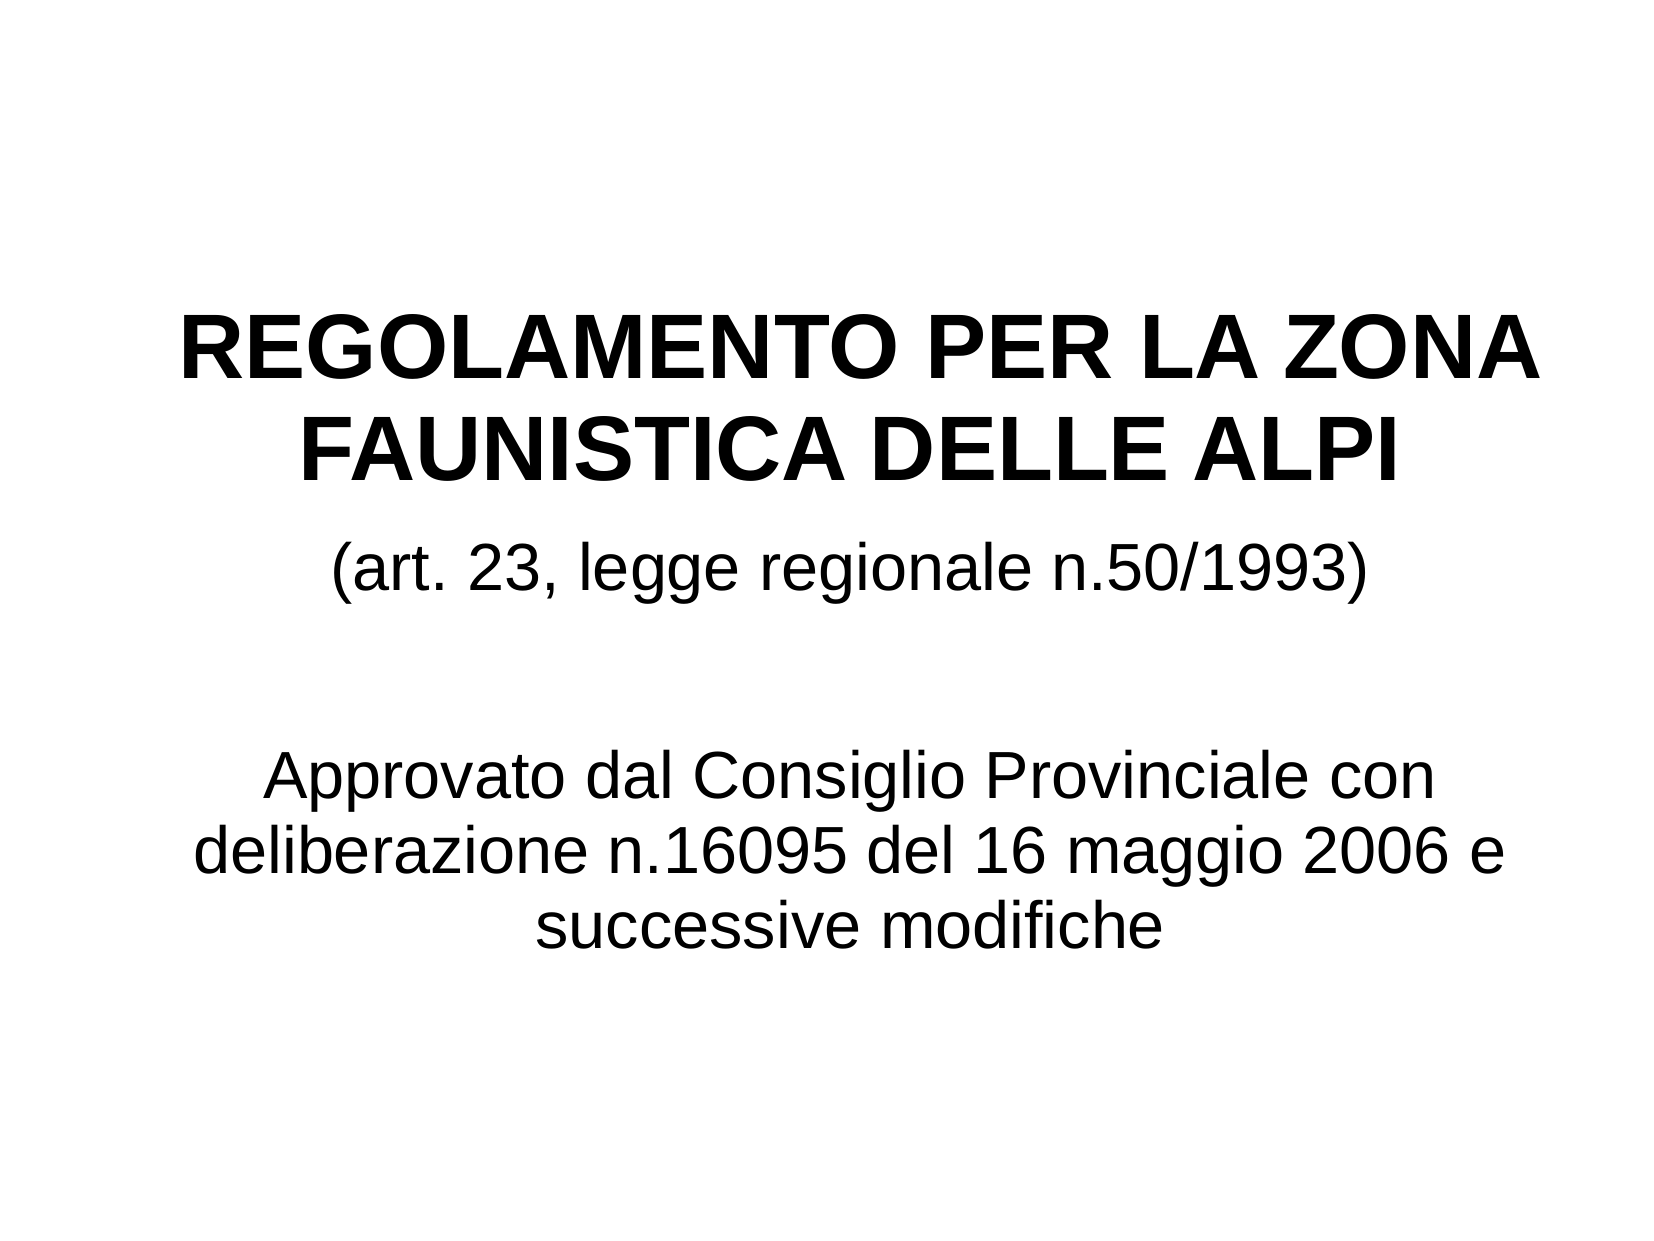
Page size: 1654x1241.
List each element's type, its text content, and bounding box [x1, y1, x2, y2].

list REGOLAMENTO PER LA ZONA FAUNISTICA DELLE ALPI (art. 23, legge regionale n.50/1993) Approvato dal Consiglio Provinciale con deliberazione n.16095 del 16 maggio 2006 e successive modifiche [70, 295, 1559, 1123]
